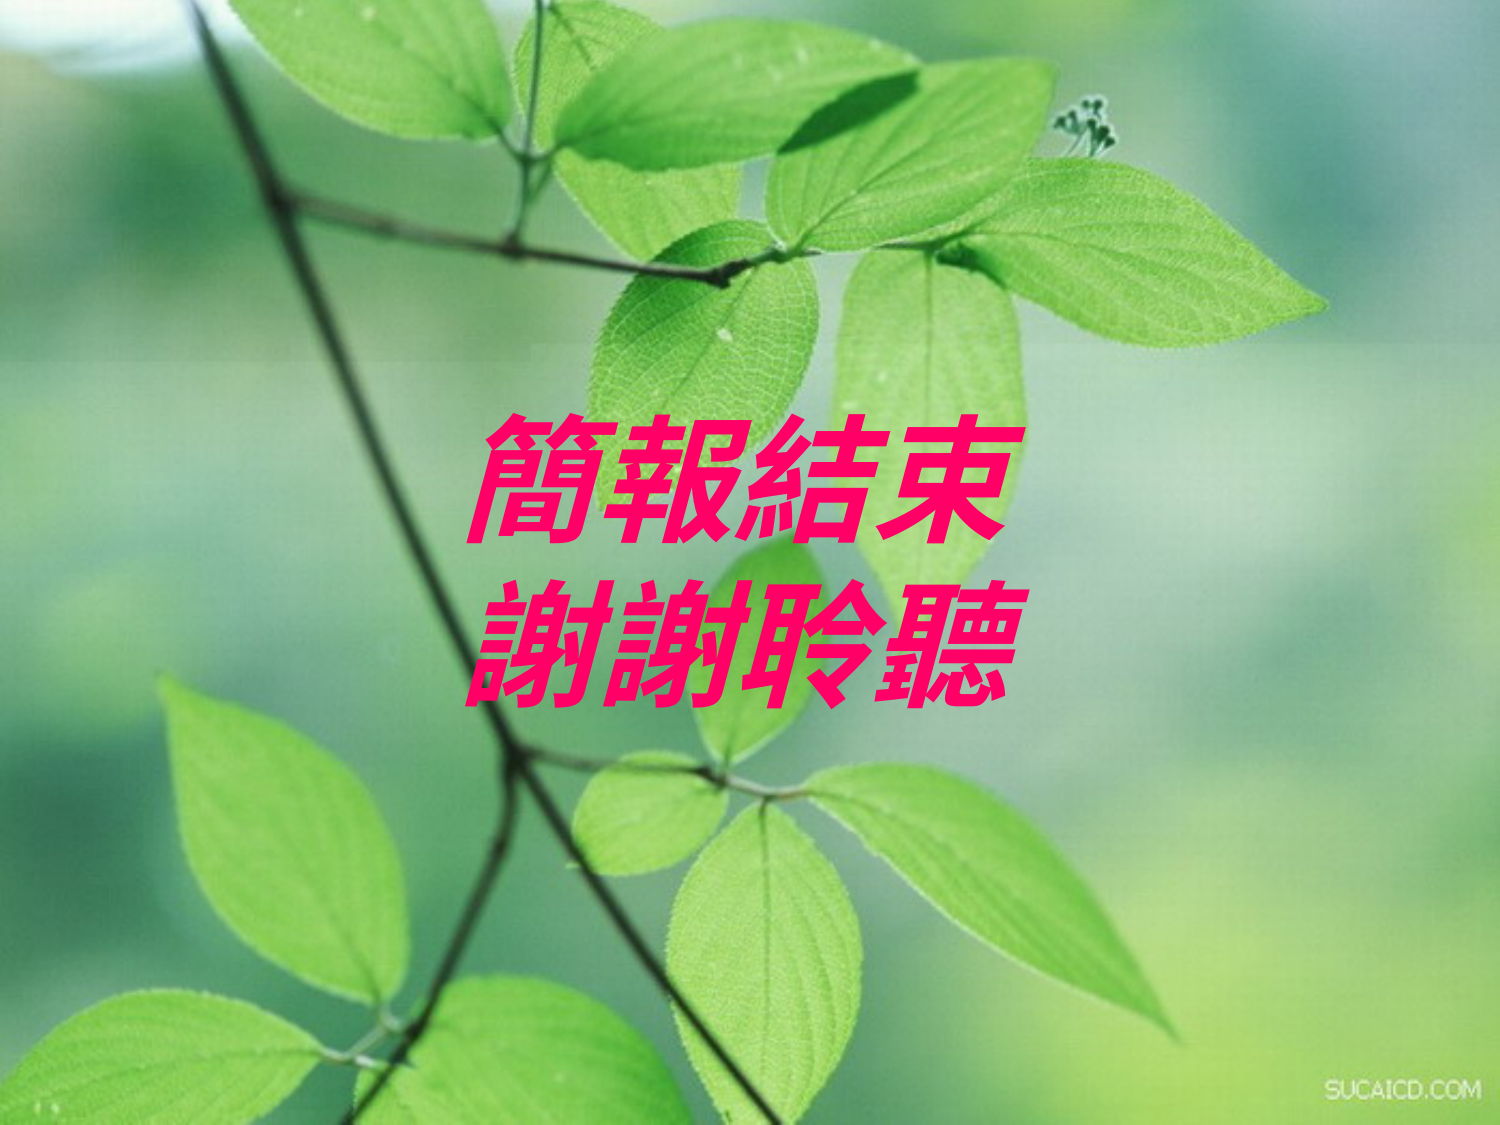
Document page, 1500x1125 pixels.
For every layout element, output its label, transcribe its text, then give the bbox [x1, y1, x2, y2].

text_box 簡報結束 謝謝聆聽 [442, 326, 1093, 897]
picture [0, 0, 1500, 1125]
